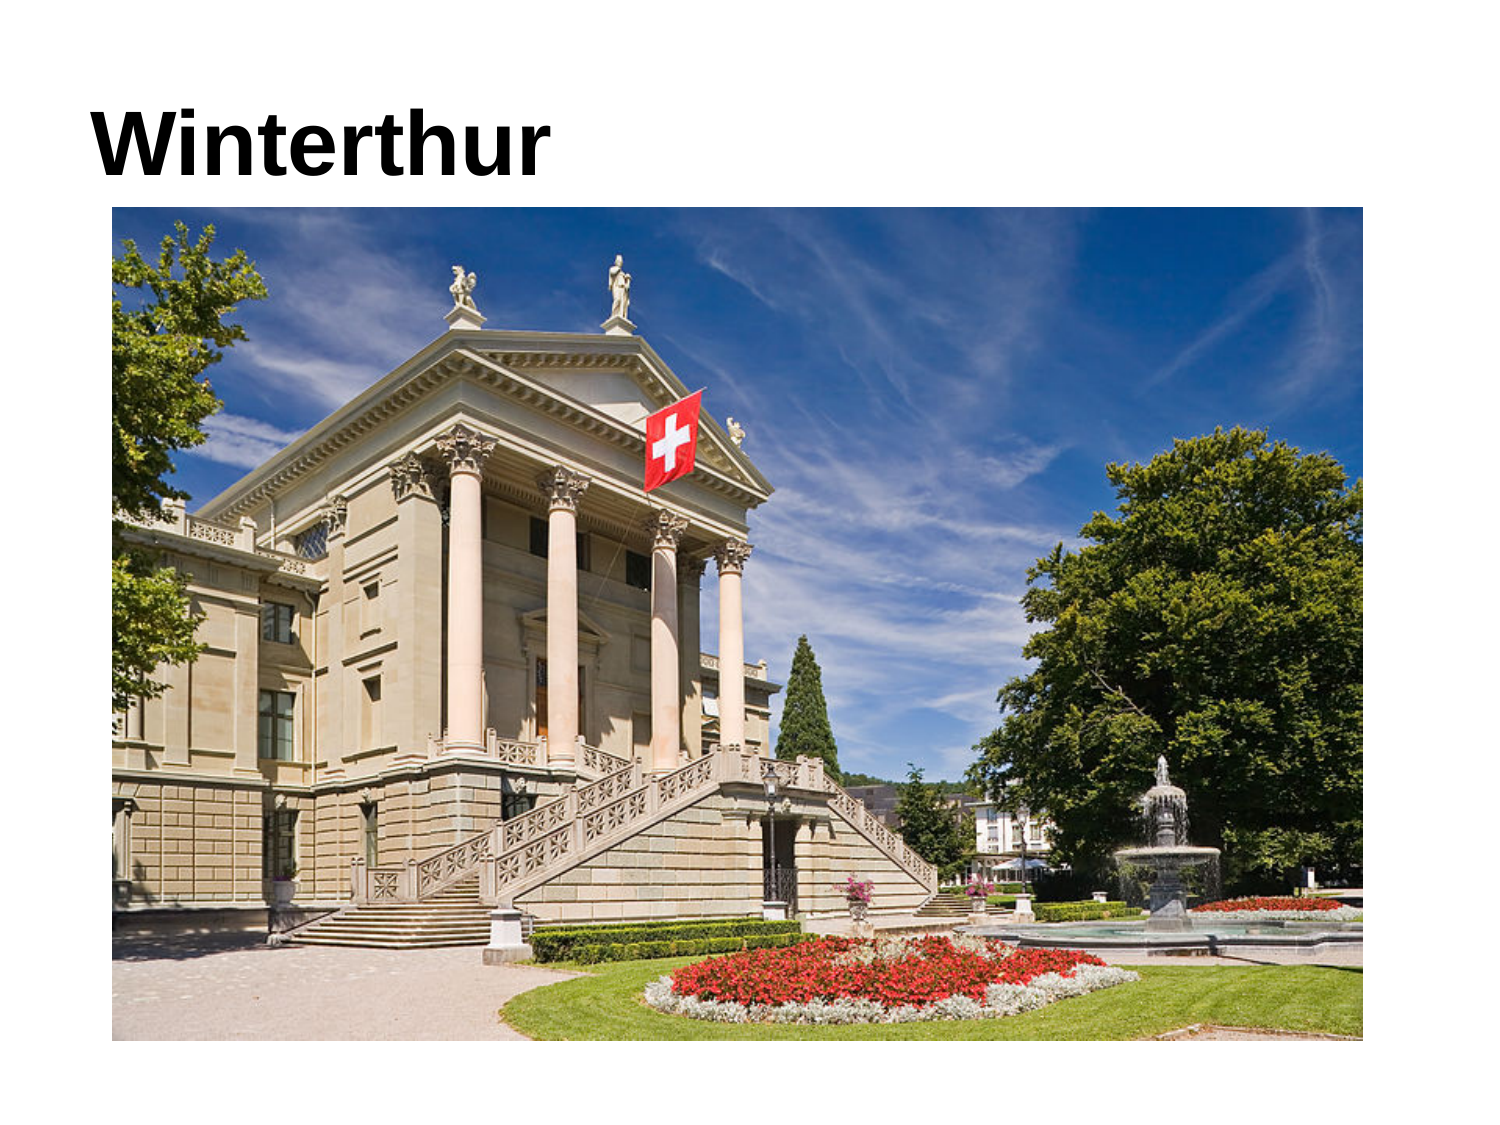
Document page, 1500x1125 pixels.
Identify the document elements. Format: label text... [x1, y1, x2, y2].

title Winterthur [75, 45, 1426, 233]
picture [112, 233, 1363, 1041]
